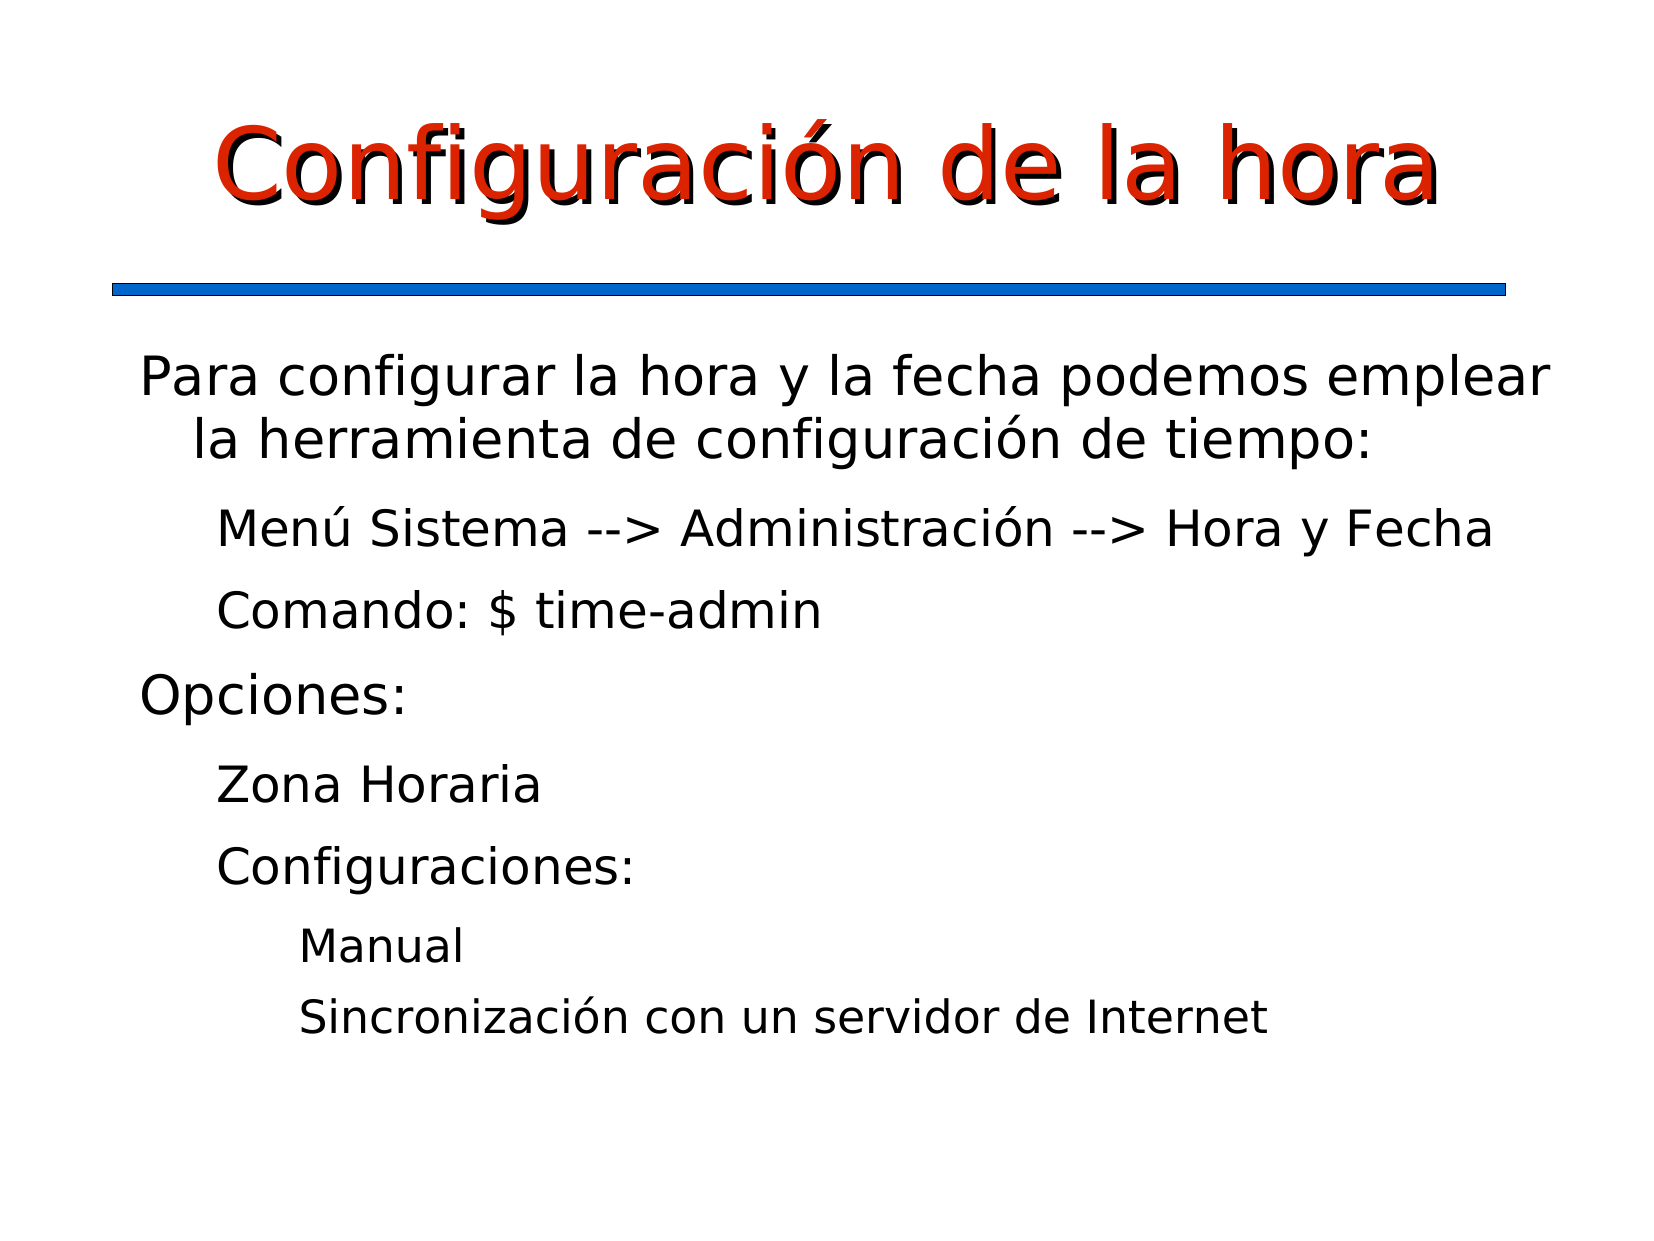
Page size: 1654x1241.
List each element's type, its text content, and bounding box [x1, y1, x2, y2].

list Para configurar la hora y la fecha podemos emplear la herramienta de configuración de tiempo: Menú Sistema --> Administración --> Hora y Fecha Comando: $ time-admin Opciones: Zona Horaria Configuraciones: Manual Sincronización con un servidor de Internet [121, 344, 1595, 1164]
title Configuración de la hora [121, 61, 1534, 269]
